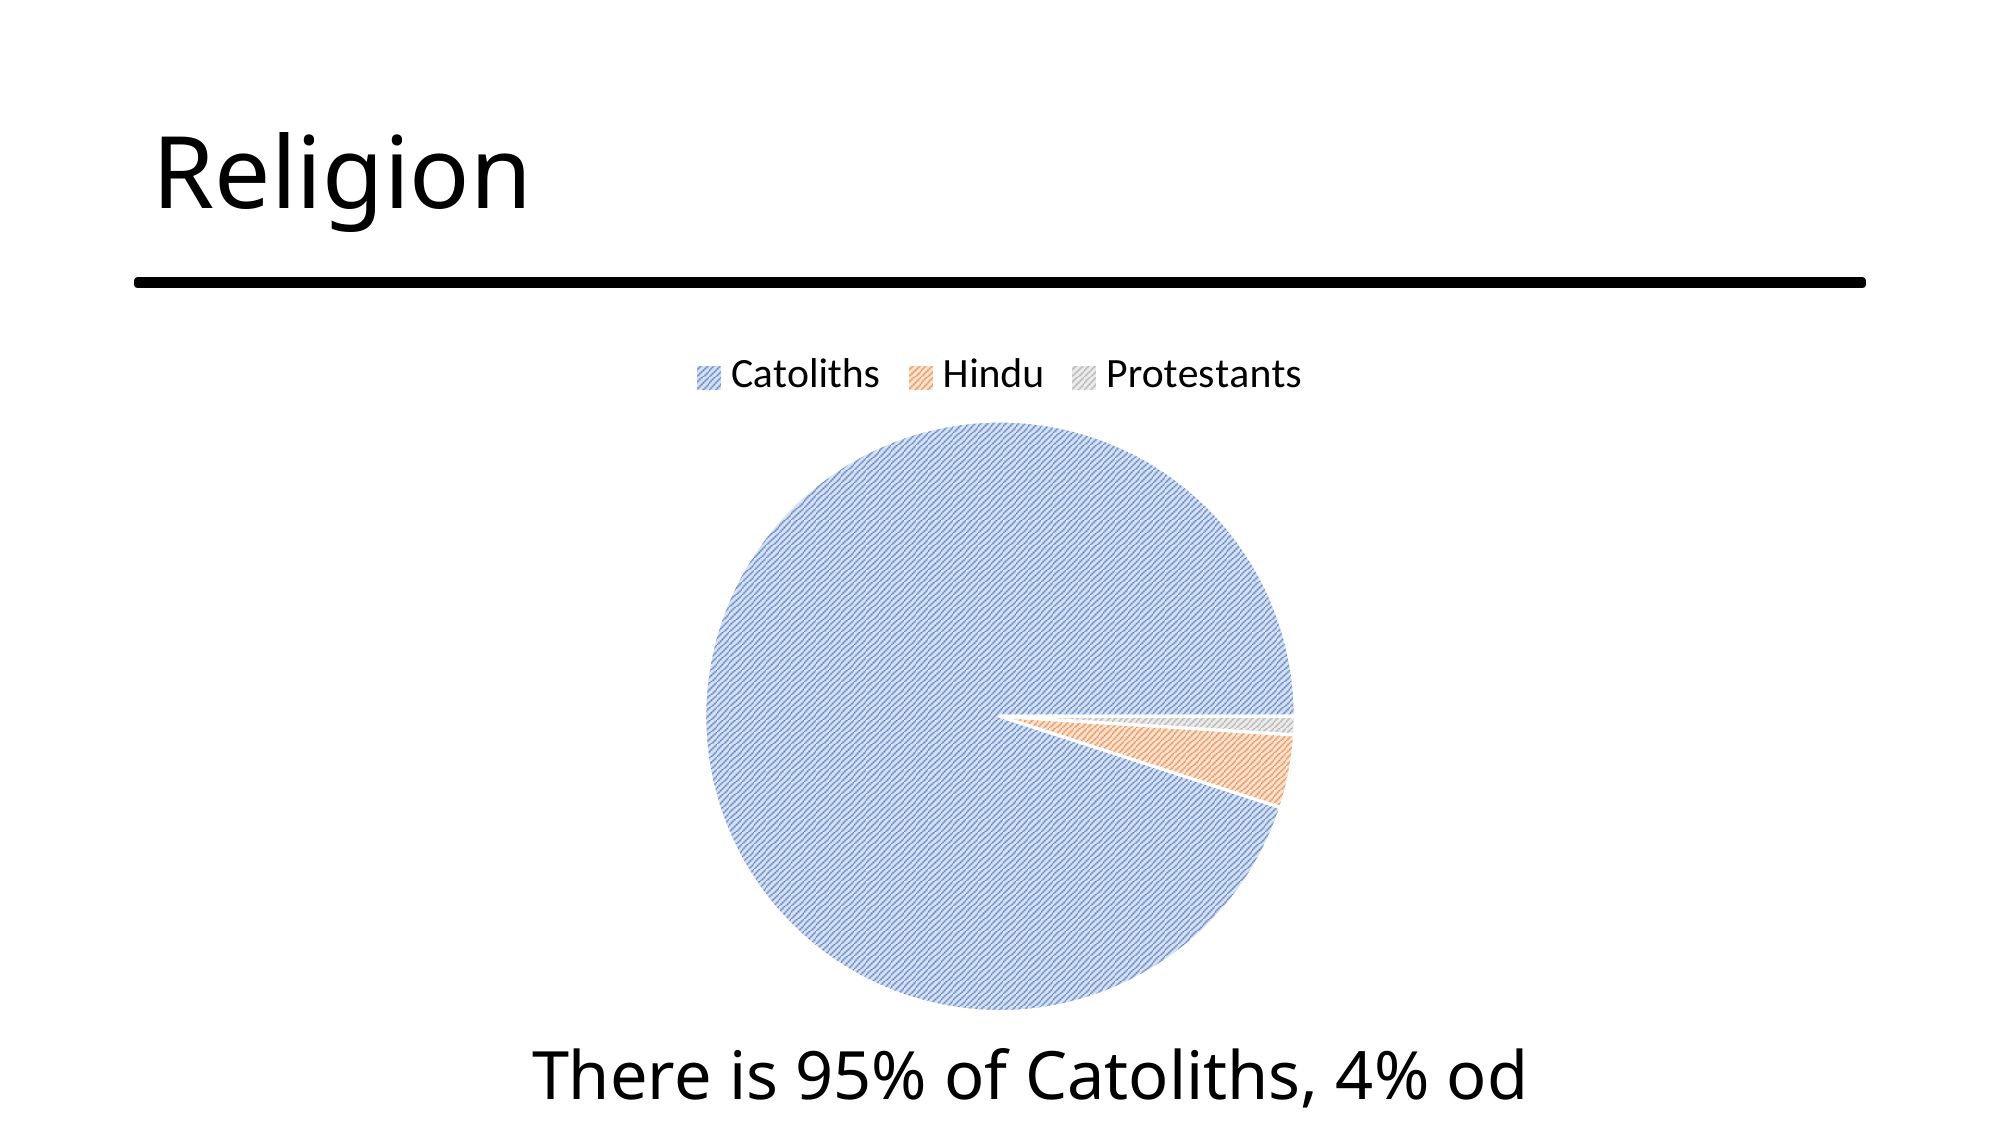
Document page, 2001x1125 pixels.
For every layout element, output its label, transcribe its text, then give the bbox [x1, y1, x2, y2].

chart [137, 337, 1863, 1026]
text_box There is 95% of Catoliths, 4% od Hindu and 1% of Protestants [517, 1024, 1545, 1121]
title Religion [137, 59, 1863, 278]
